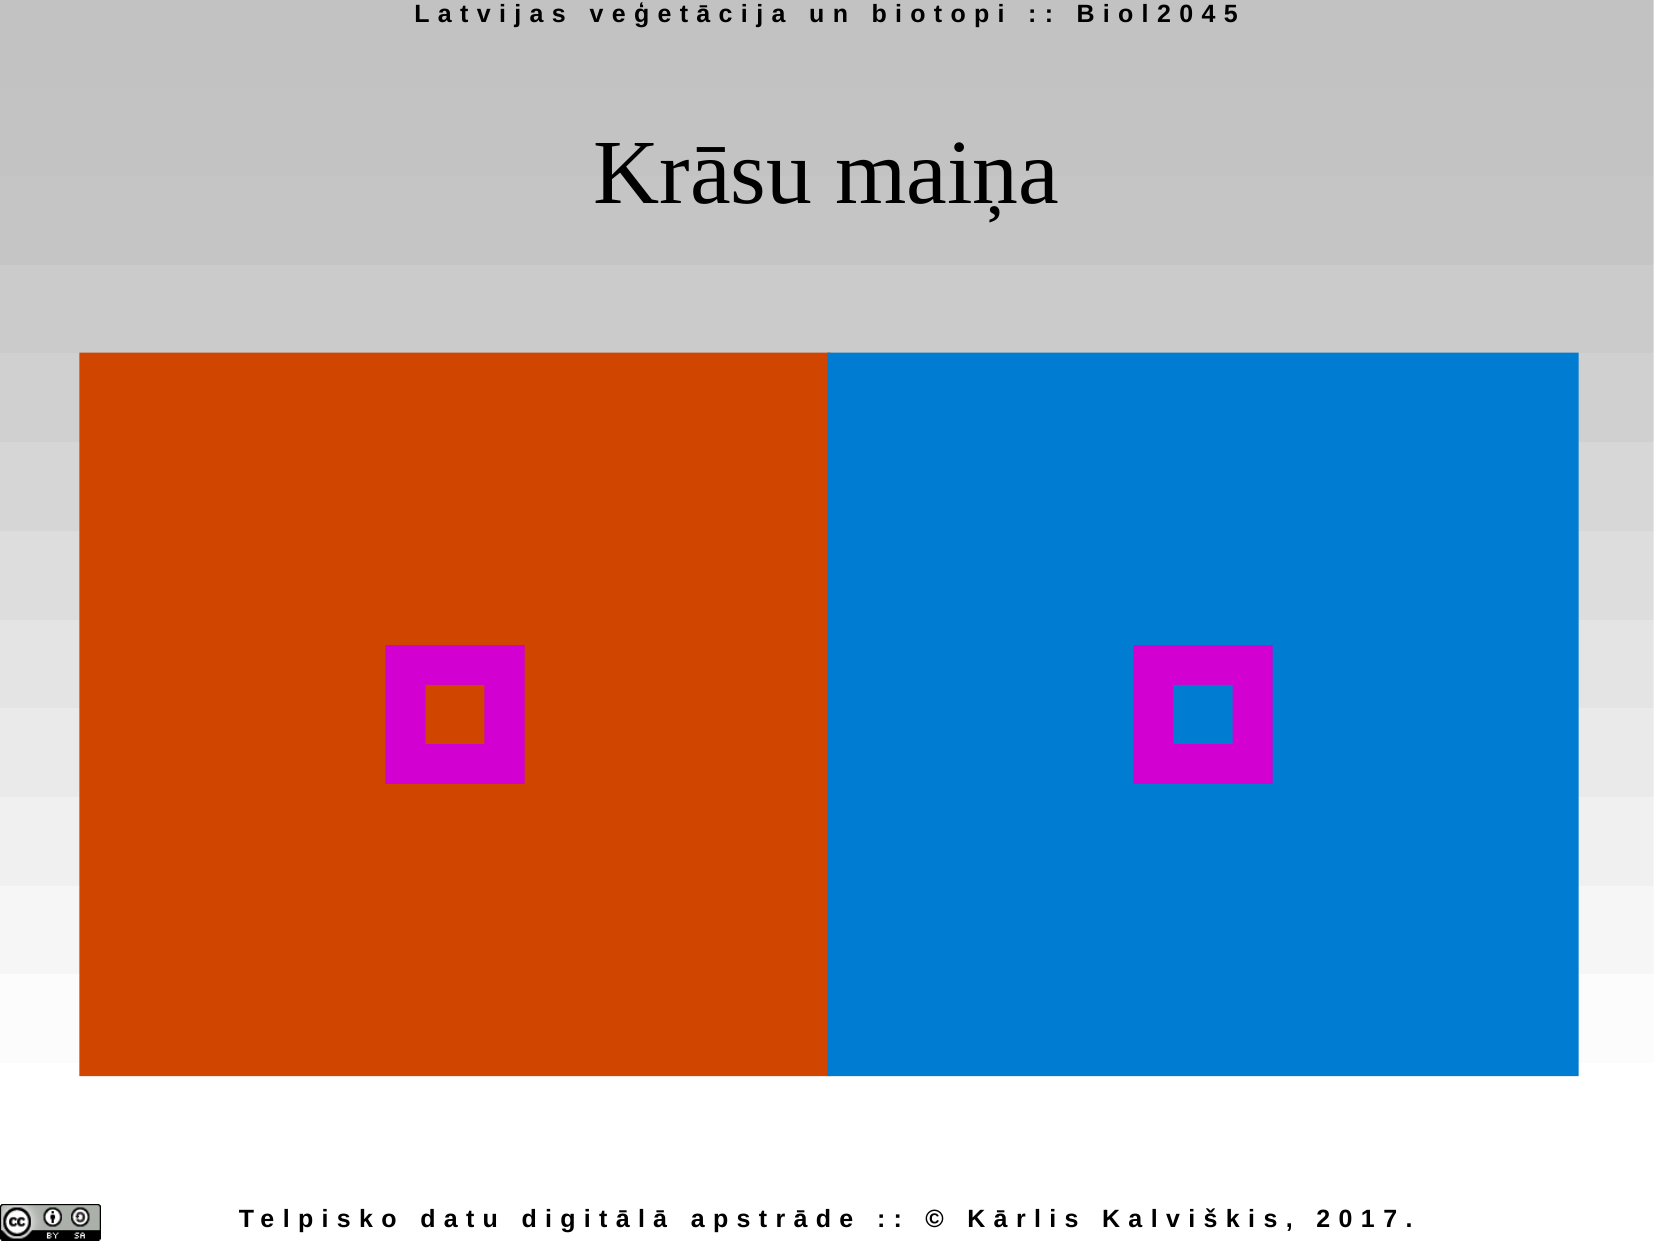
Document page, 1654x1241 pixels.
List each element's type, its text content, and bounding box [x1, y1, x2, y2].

text_box [79, 352, 1579, 1077]
picture [0, 0, 1654, 1241]
title Krāsu maiņa [29, 49, 1625, 296]
